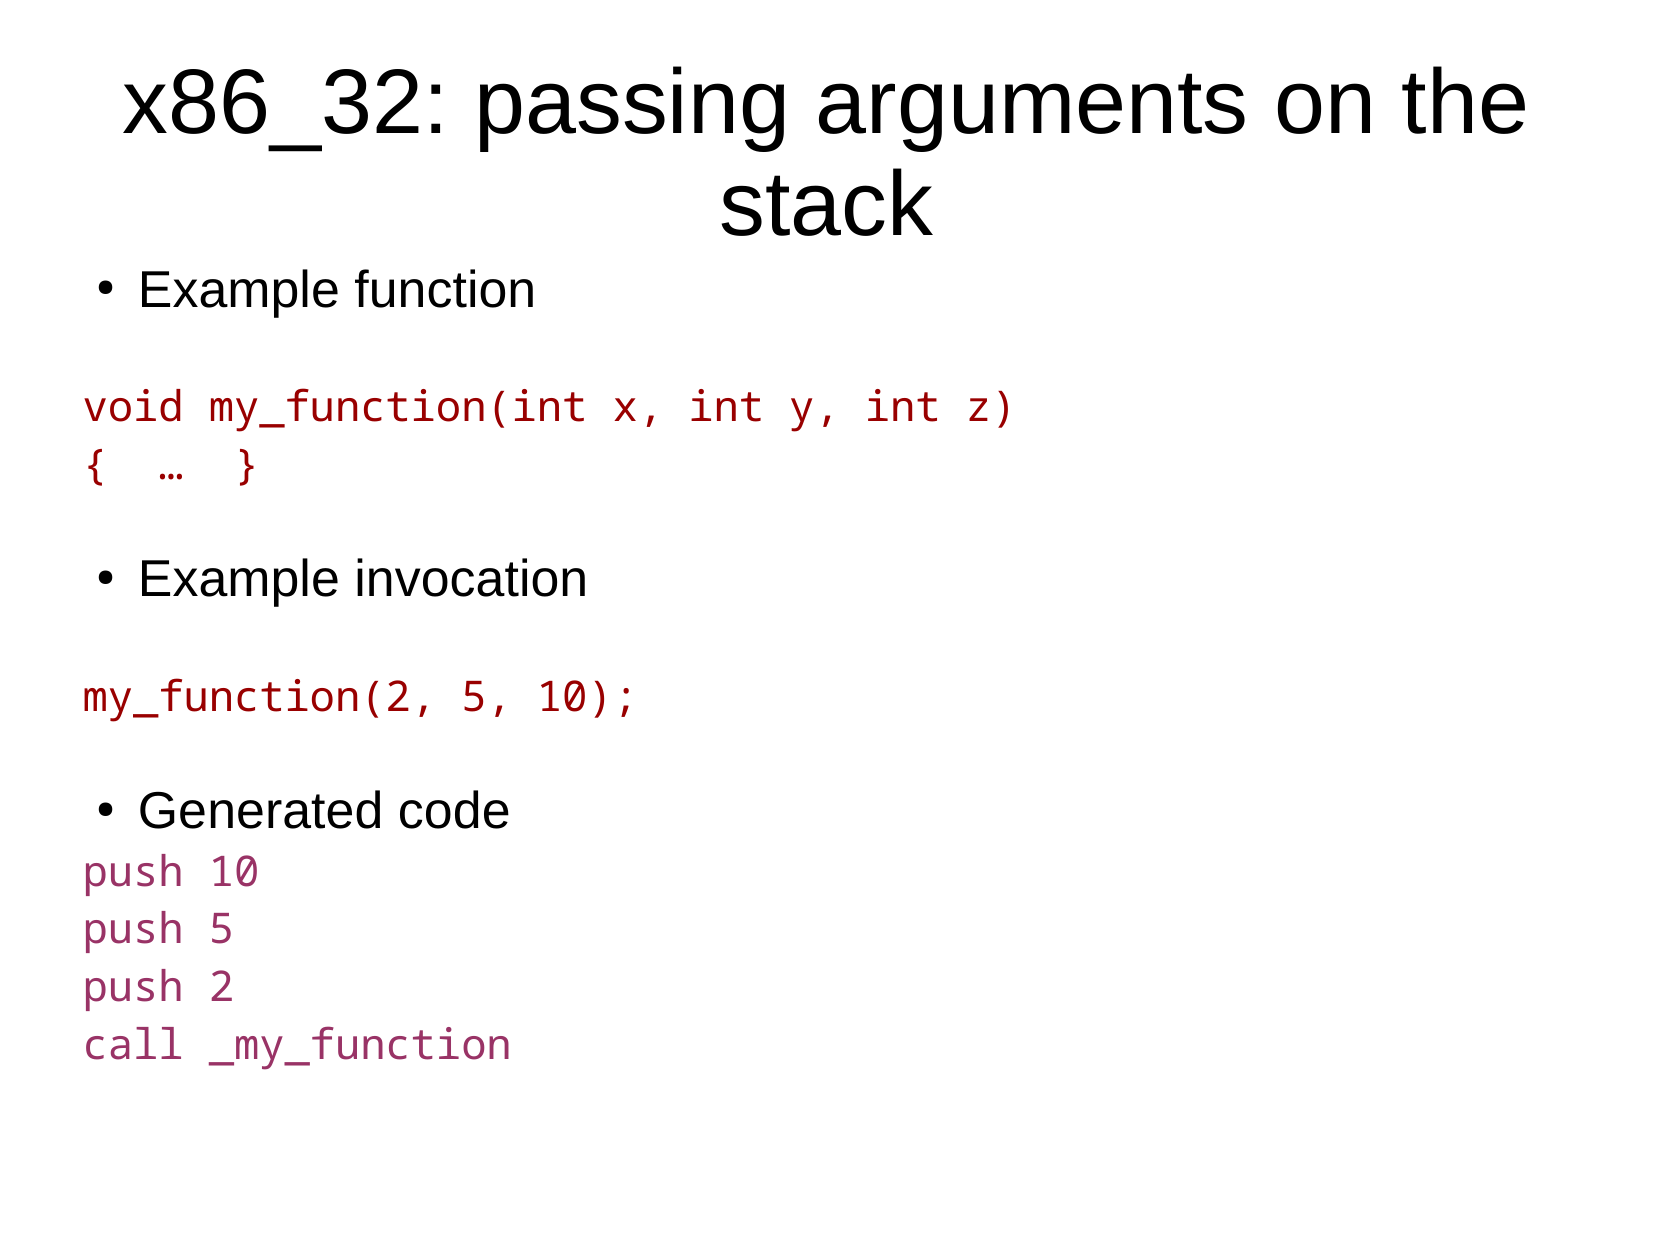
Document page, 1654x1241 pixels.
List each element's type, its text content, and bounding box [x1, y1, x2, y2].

title x86_32: passing arguments on the stack [82, 49, 1571, 257]
list Example function void my_function(int x, int y, int z) { … } Example invocation my_function(2, 5, 10); Generated code push 10 push 5 push 2 call _my_function [82, 260, 1571, 1080]
